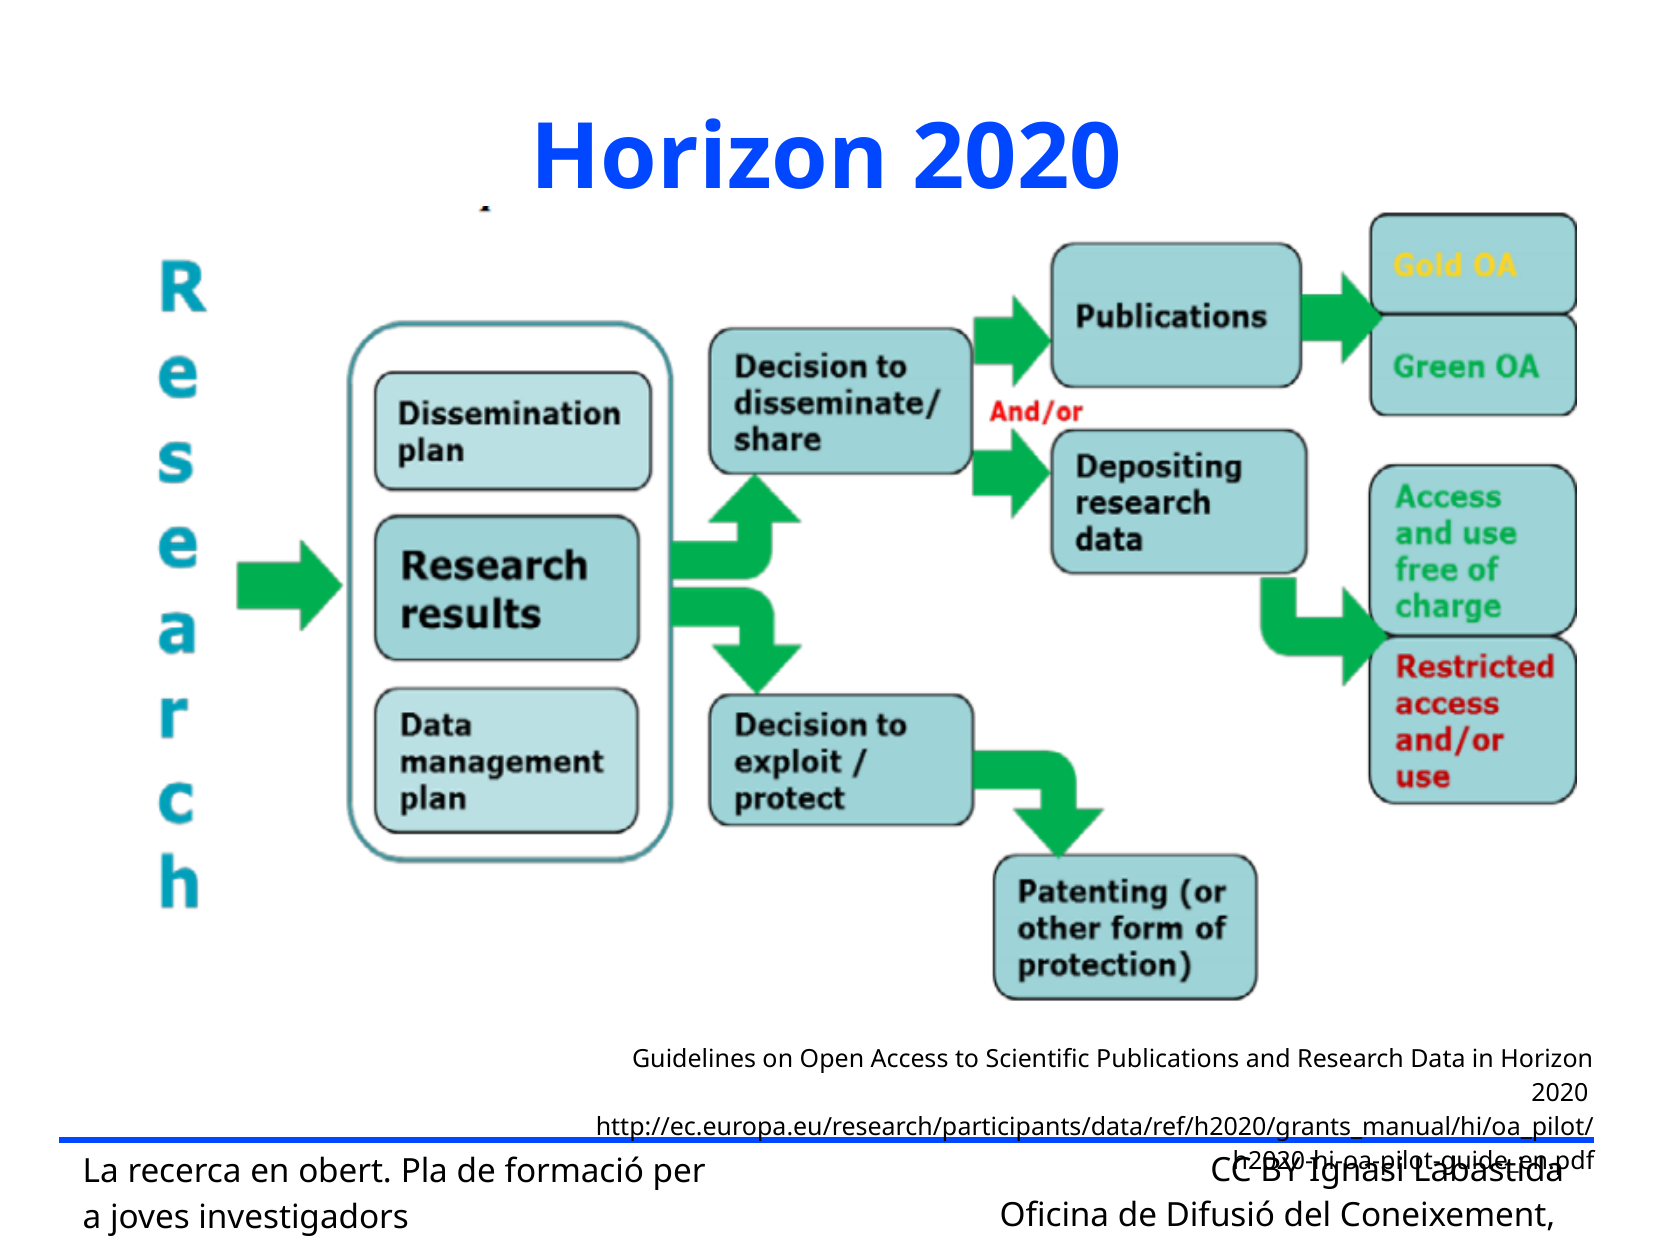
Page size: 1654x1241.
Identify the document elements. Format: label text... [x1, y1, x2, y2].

text_box La recerca en obert. Pla de formació per a joves investigadors Universitat de Barcelona, 27 de gener de 2016 [82, 1147, 709, 1234]
text_box Guidelines on Open Access to Scientific Publications and Research Data in Horizon 2020 http://ec.europa.eu/research/participants/data/ref/h2020/grants_manual/hi/oa_pilot/h2020-hi-oa-pilot-guide_en.pdf [555, 1033, 1610, 1125]
title Horizon 2020 [82, 49, 1571, 257]
picture [88, 206, 1577, 1034]
